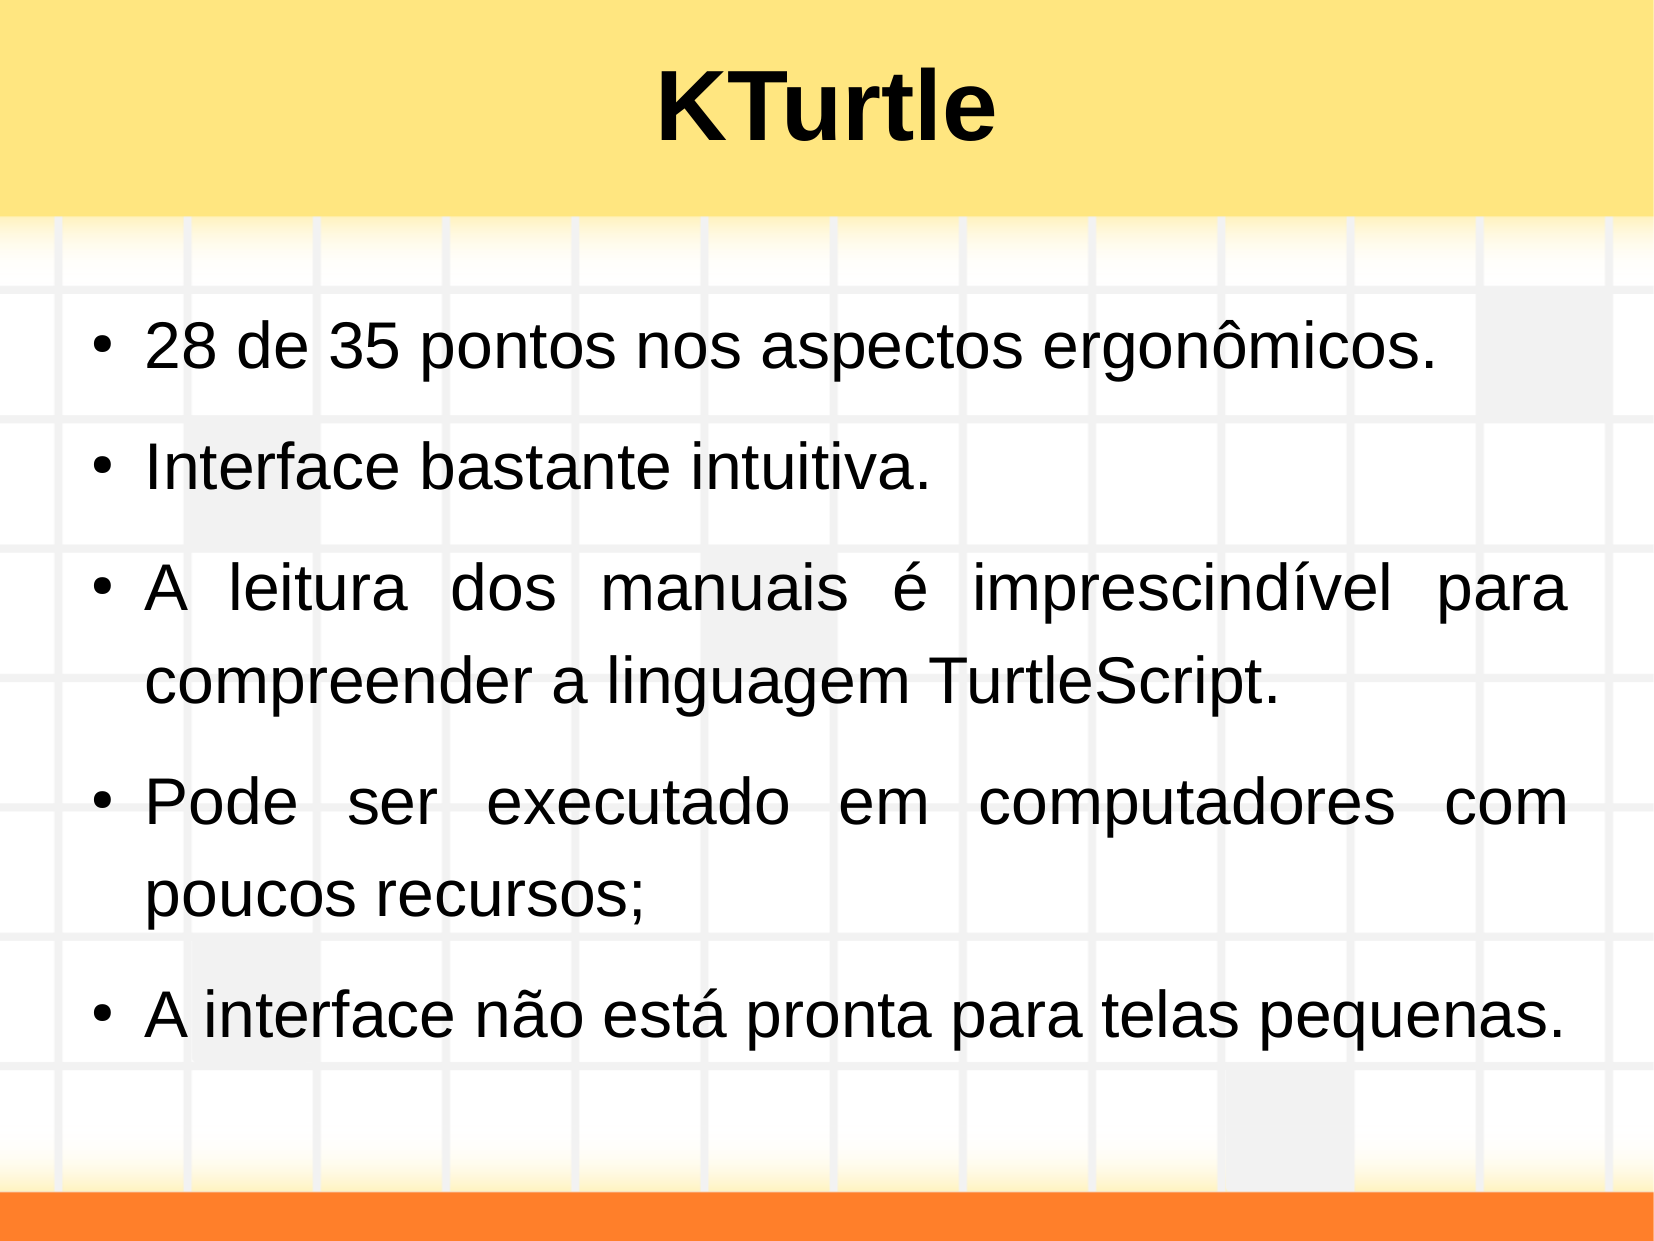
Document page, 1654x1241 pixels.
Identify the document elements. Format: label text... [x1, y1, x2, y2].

picture [0, 0, 1654, 1241]
list 28 de 35 pontos nos aspectos ergonômicos. Interface bastante intuitiva. A leitura dos manuais é imprescindível para compreender a linguagem TurtleScript. Pode ser executado em computadores com poucos recursos; A interface não está pronta para telas pequenas. [82, 290, 1571, 1111]
title KTurtle [82, 49, 1571, 257]
